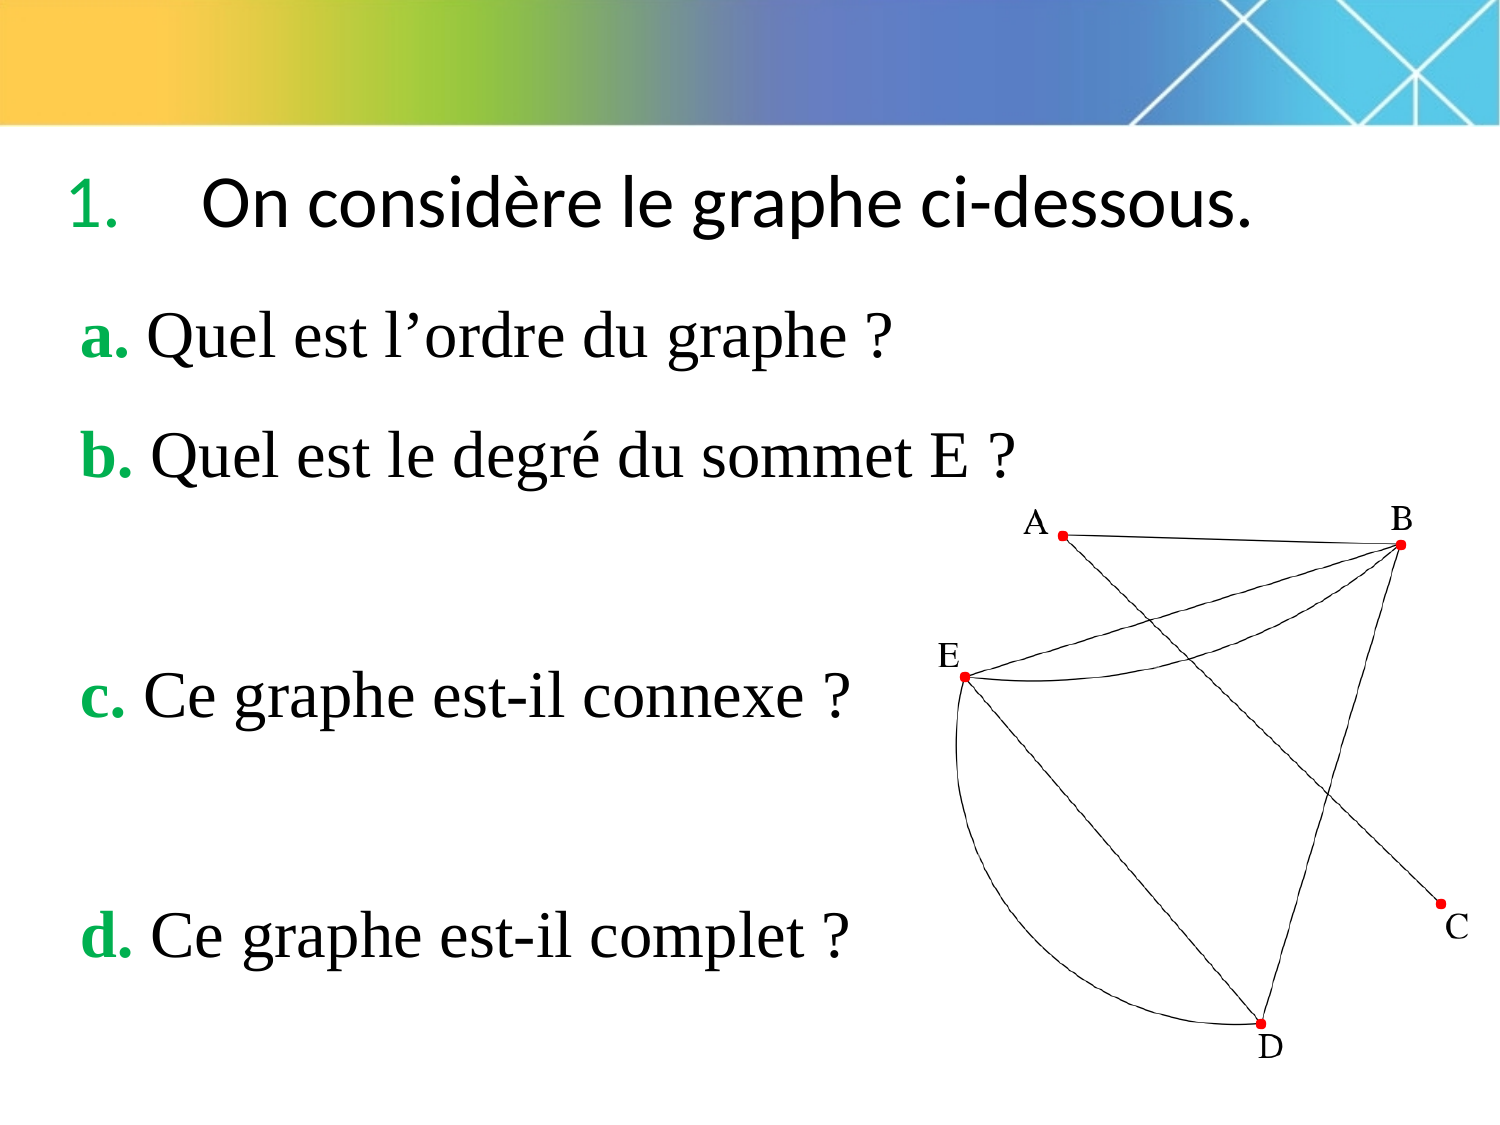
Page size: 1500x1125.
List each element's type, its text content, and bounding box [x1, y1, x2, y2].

text_box a. Quel est l’ordre du graphe ? b. Quel est le degré du sommet E ? c. Ce graphe est-il connexe ? d. Ce graphe est-il complet ? [64, 243, 1046, 986]
text_box On considère le graphe ci-dessous. [49, 111, 1475, 285]
picture [924, 493, 1476, 1064]
